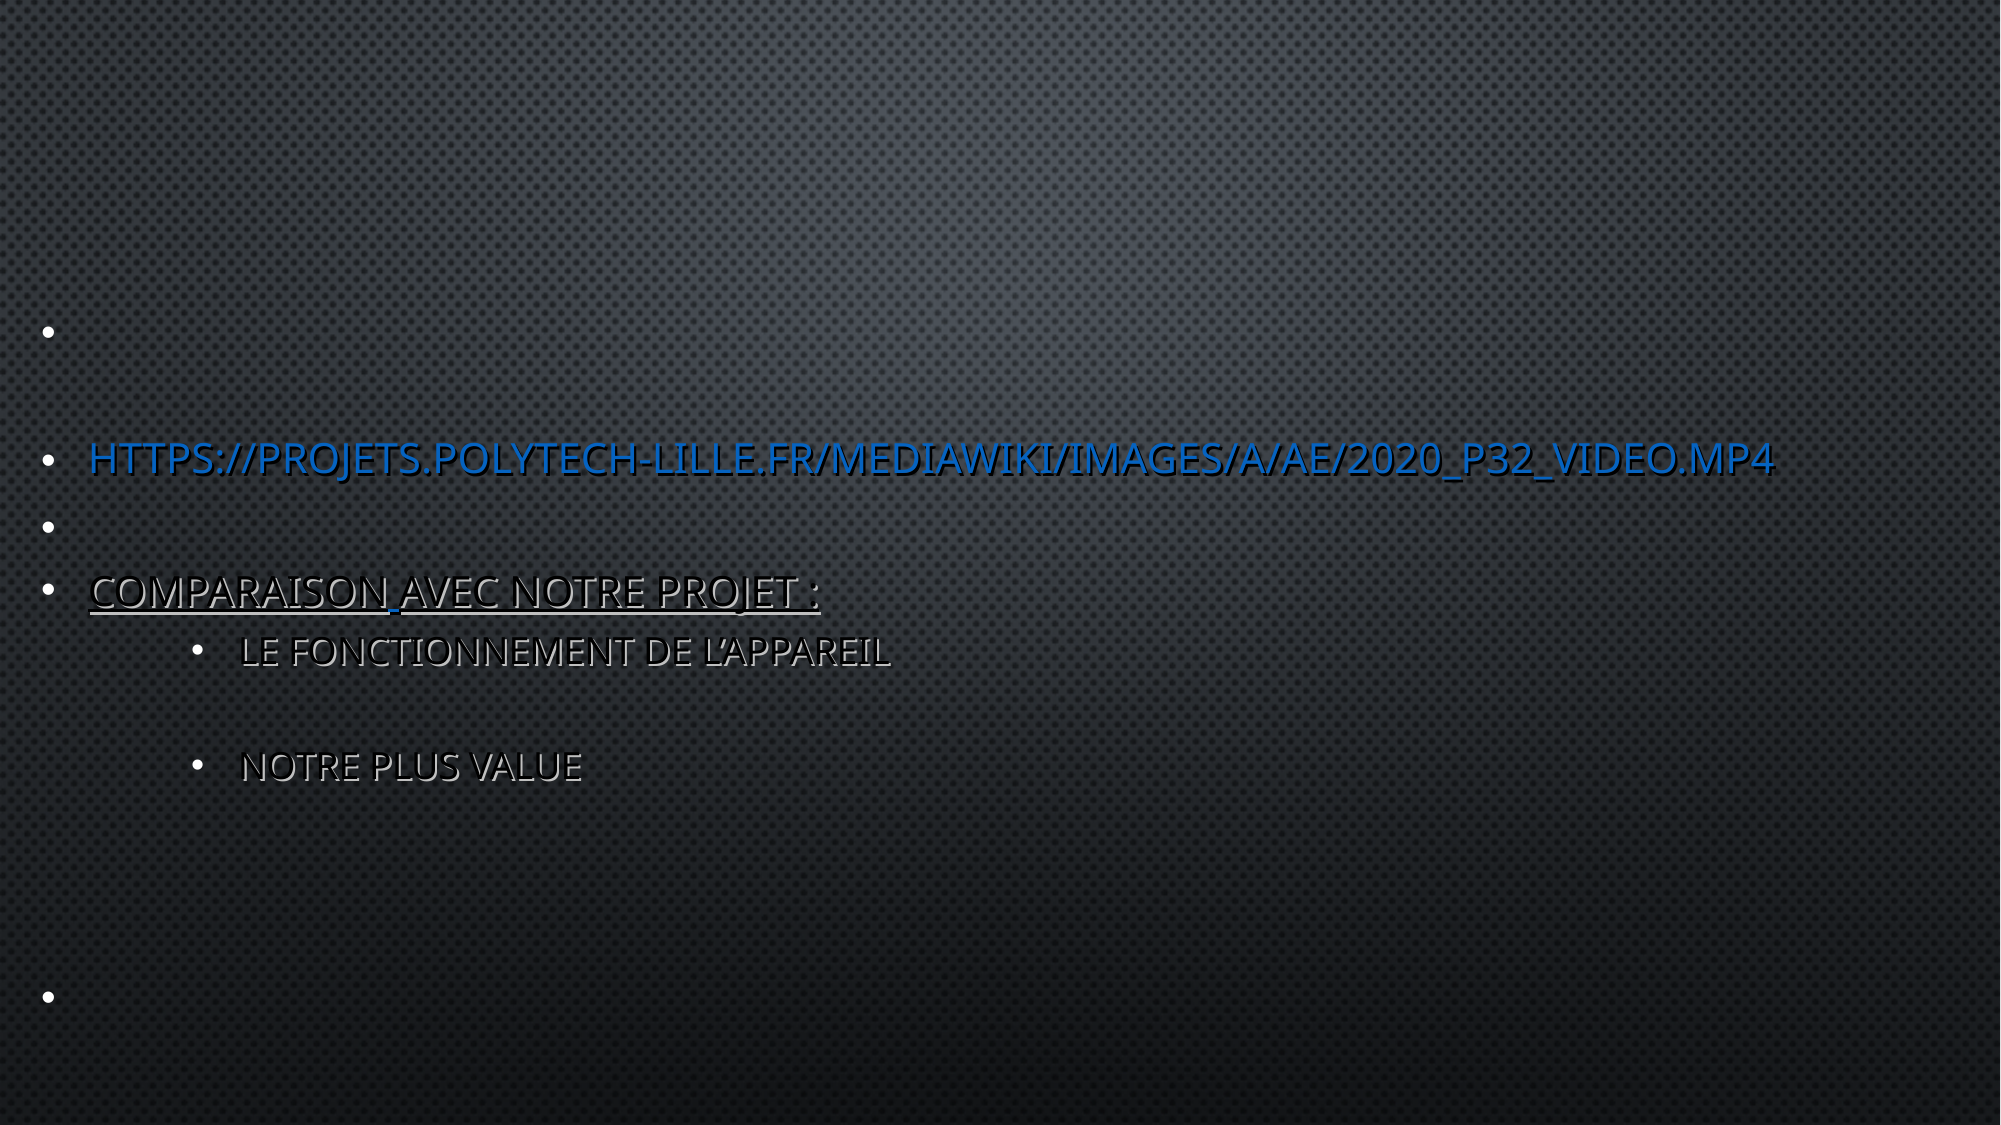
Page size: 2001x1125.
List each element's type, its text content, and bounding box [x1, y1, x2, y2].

picture [0, 0, 2001, 1125]
list https://projets.polytech-lille.fr/mediawiki/images/a/ae/2020_P32_video.mp4 Comparaison avec notre projet : Le fonctionnement de l’appareil Notre plus value [25, 299, 1984, 1014]
